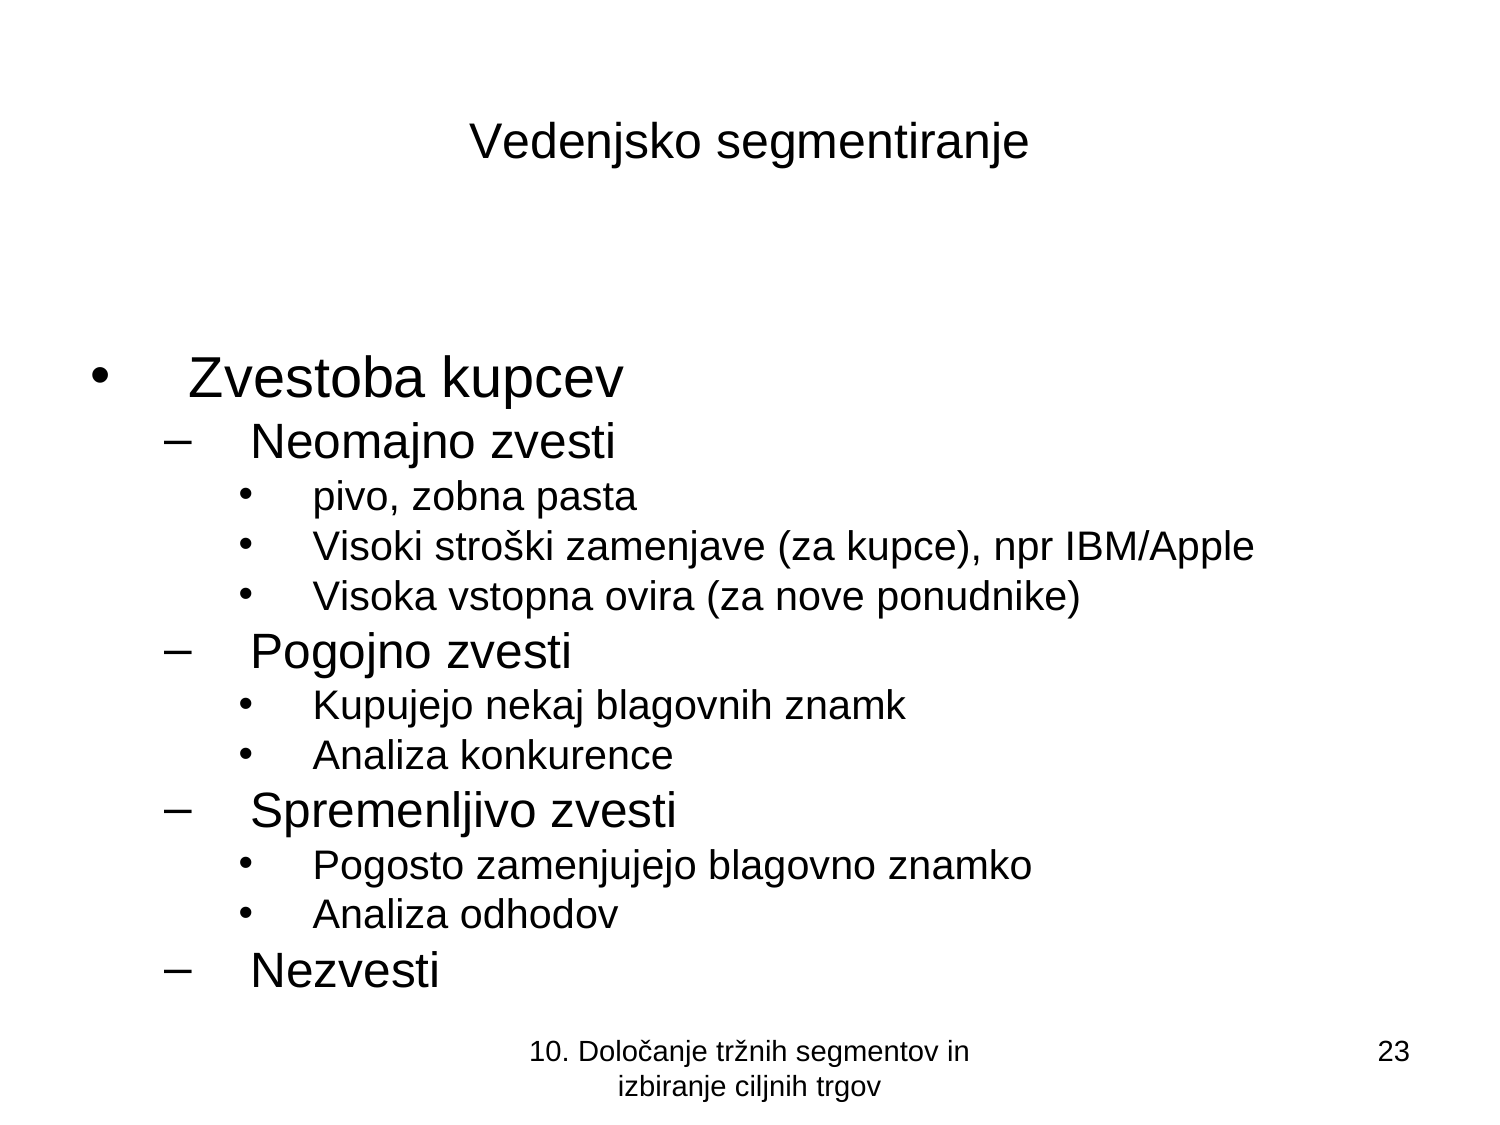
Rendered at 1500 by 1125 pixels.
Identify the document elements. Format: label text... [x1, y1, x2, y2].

title Vedenjsko segmentiranje [75, 45, 1426, 233]
text_box <number> [1074, 1024, 1426, 1103]
list Zvestoba kupcev Neomajno zvesti pivo, zobna pasta Visoki stroški zamenjave (za kupce), npr IBM/Apple Visoka vstopna ovira (za nove ponudnike) Pogojno zvesti Kupujejo nekaj blagovnih znamk Analiza konkurence Spremenljivo zvesti Pogosto zamenjujejo blagovno znamko Analiza odhodov Nezvesti [75, 262, 1426, 1006]
text_box 10. Določanje tržnih segmentov in izbiranje ciljnih trgov [512, 1024, 988, 1103]
